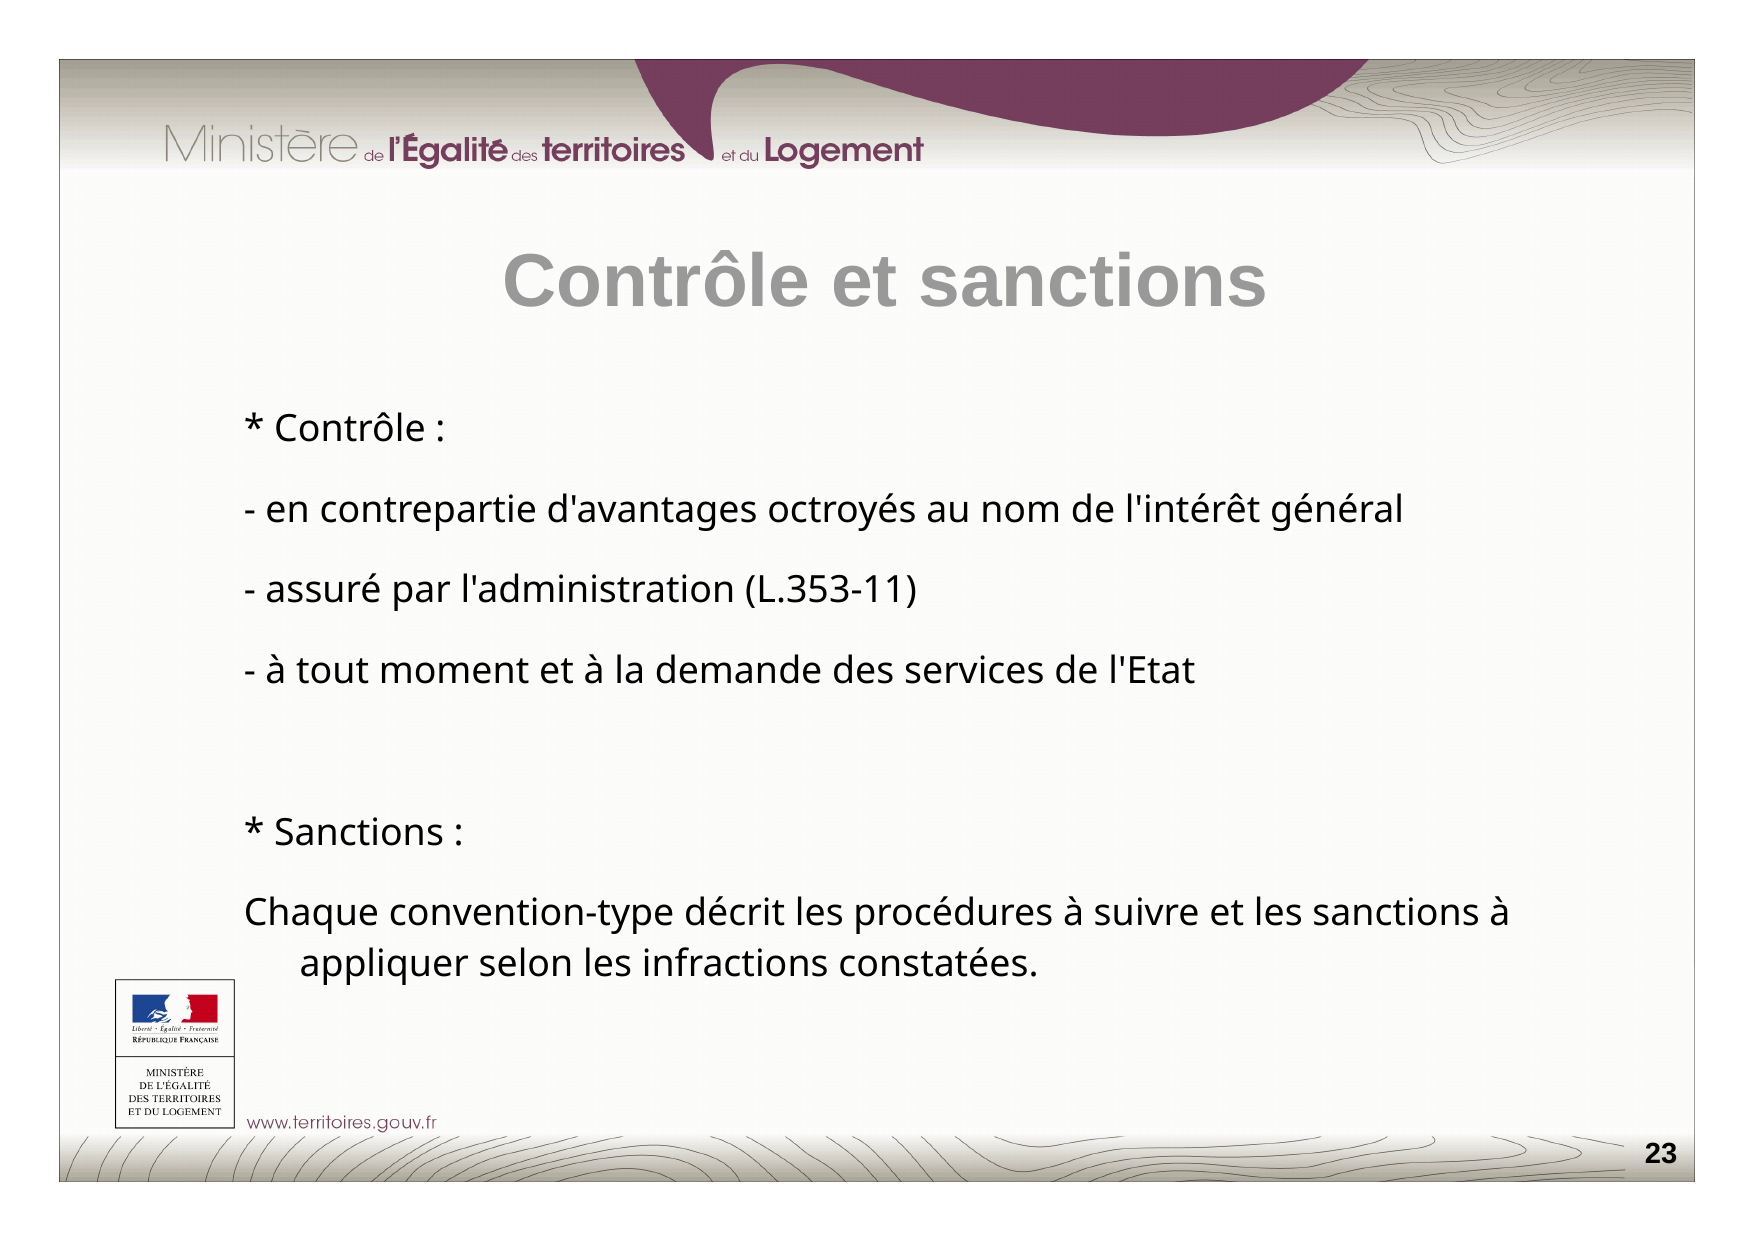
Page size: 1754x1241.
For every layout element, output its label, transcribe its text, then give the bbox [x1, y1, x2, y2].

title Contrôle et sanctions [149, 186, 1622, 374]
list * Contrôle : - en contrepartie d'avantages octroyés au nom de l'intérêt général - assuré par l'administration (L.353-11) - à tout moment et à la demande des services de l'Etat * Sanctions : Chaque convention-type décrit les procédures à suivre et les sanctions à appliquer selon les infractions constatées. [243, 401, 1559, 1053]
picture [59, 59, 1695, 1182]
